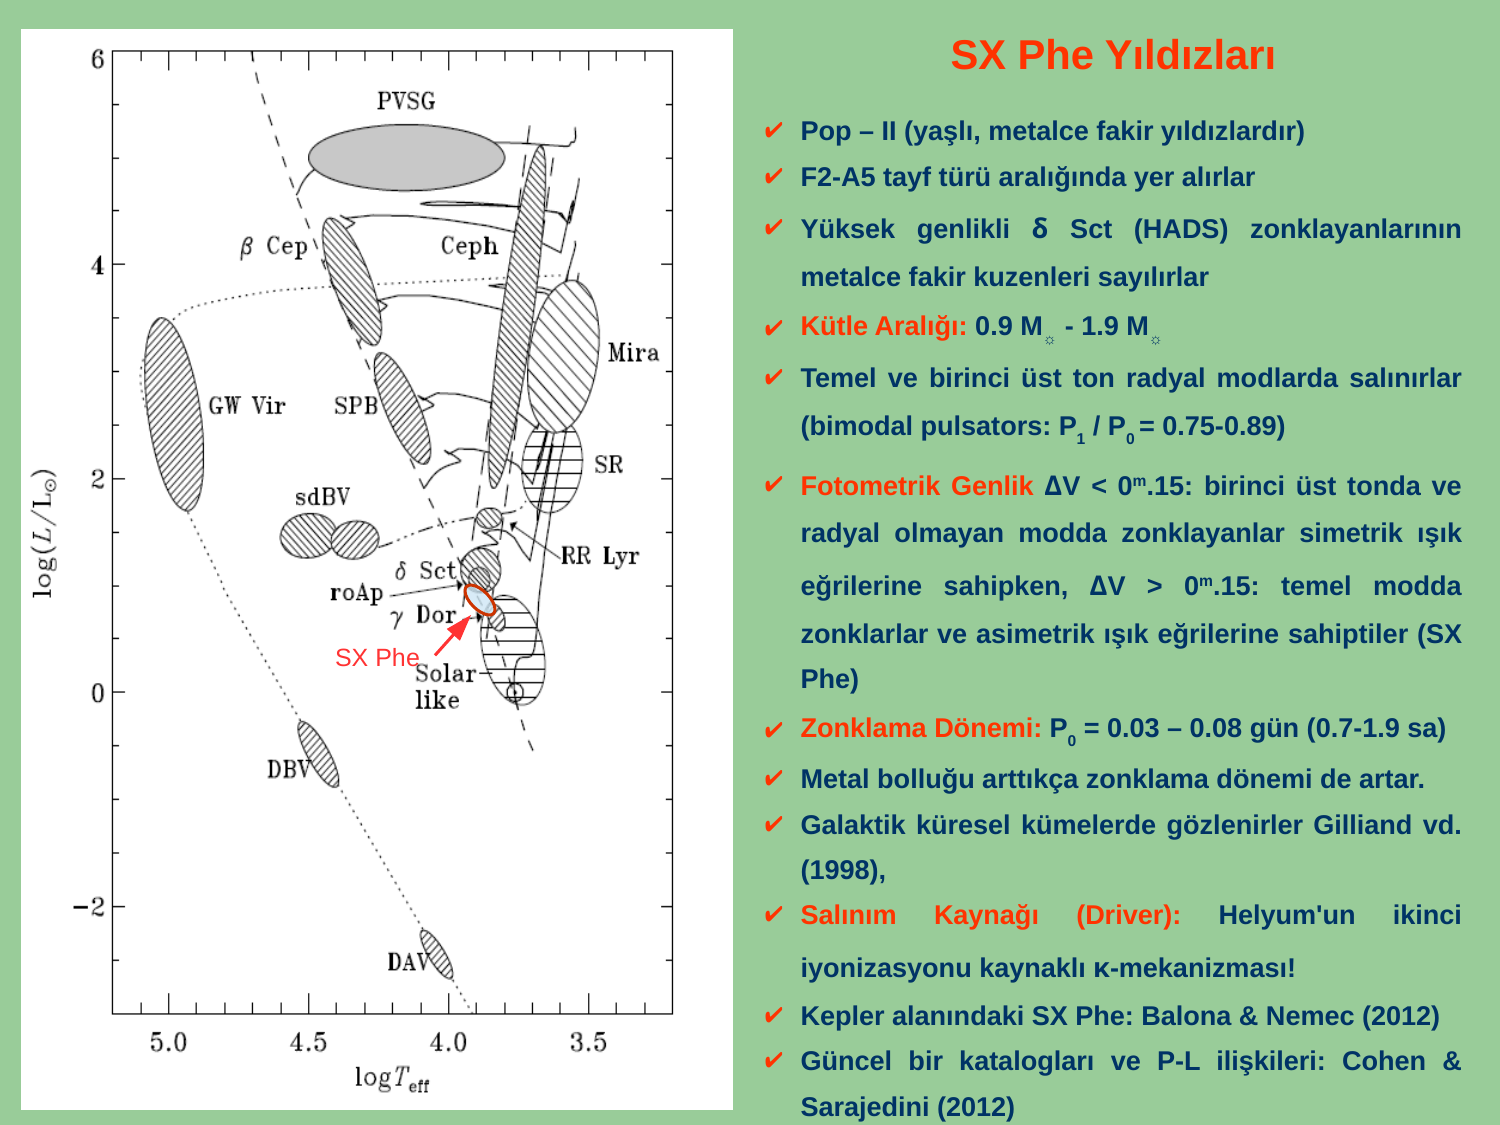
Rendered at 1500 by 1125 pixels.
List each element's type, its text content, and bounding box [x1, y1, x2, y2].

text_box [465, 585, 496, 615]
text_box SX Phe Yıldızları Pop – II (yaşlı, metalce fakir yıldızlardır) F2-A5 tayf türü aralığında yer alırlar Yüksek genlikli δ Sct (HADS) zonklayanlarının metalce fakir kuzenleri sayılırlar Kütle Aralığı: 0.9 M☼ - 1.9 M☼ Temel ve birinci üst ton radyal modlarda salınırlar (bimodal pulsators: P1 / P0 = 0.75-0.89) Fotometrik Genlik ΔV < 0m.15: birinci üst tonda ve radyal olmayan modda zonklayanlar simetrik ışık eğrilerine sahipken, ΔV > 0m.15: temel modda zonklarlar ve asimetrik ışık eğrilerine sahiptiler (SX Phe) Zonklama Dönemi: P0 = 0.03 – 0.08 gün (0.7-1.9 sa) Metal bolluğu arttıkça zonklama dönemi de artar. Galaktik küresel kümelerde gözlenirler Gilliand vd. (1998), Salınım Kaynağı (Driver): Helyum'un ikinci iyonizasyonu kaynaklı κ-mekanizması! Kepler alanındaki SX Phe: Balona & Nemec (2012) Güncel bir katalogları ve P-L ilişkileri: Cohen & Sarajedini (2012) [750, 24, 1477, 1096]
text_box SX Phe [317, 635, 438, 679]
picture [21, 29, 733, 1110]
